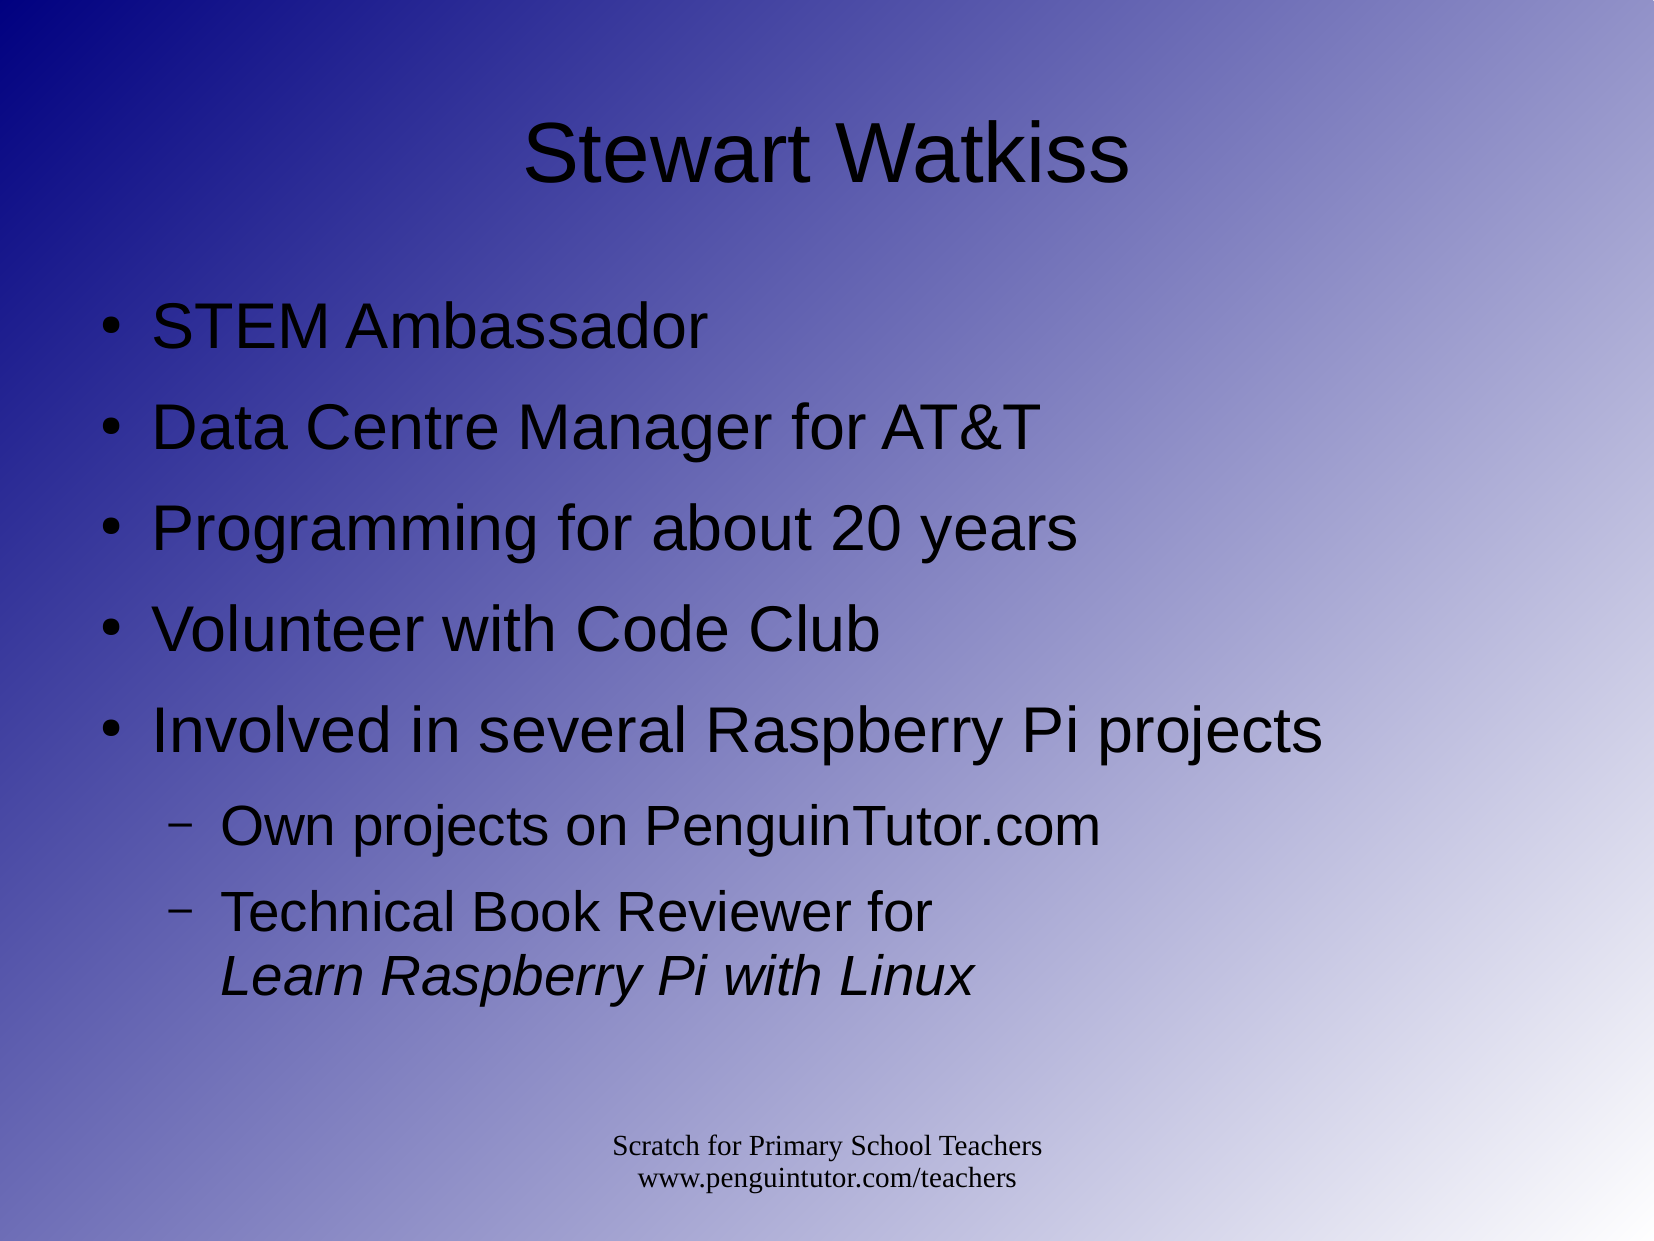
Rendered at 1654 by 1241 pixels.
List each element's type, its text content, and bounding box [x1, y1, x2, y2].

list STEM Ambassador Data Centre Manager for AT&T Programming for about 20 years Volunteer with Code Club Involved in several Raspberry Pi projects Own projects on PenguinTutor.com Technical Book Reviewer for Learn Raspberry Pi with Linux [82, 290, 1571, 1010]
title Stewart Watkiss [82, 49, 1571, 257]
